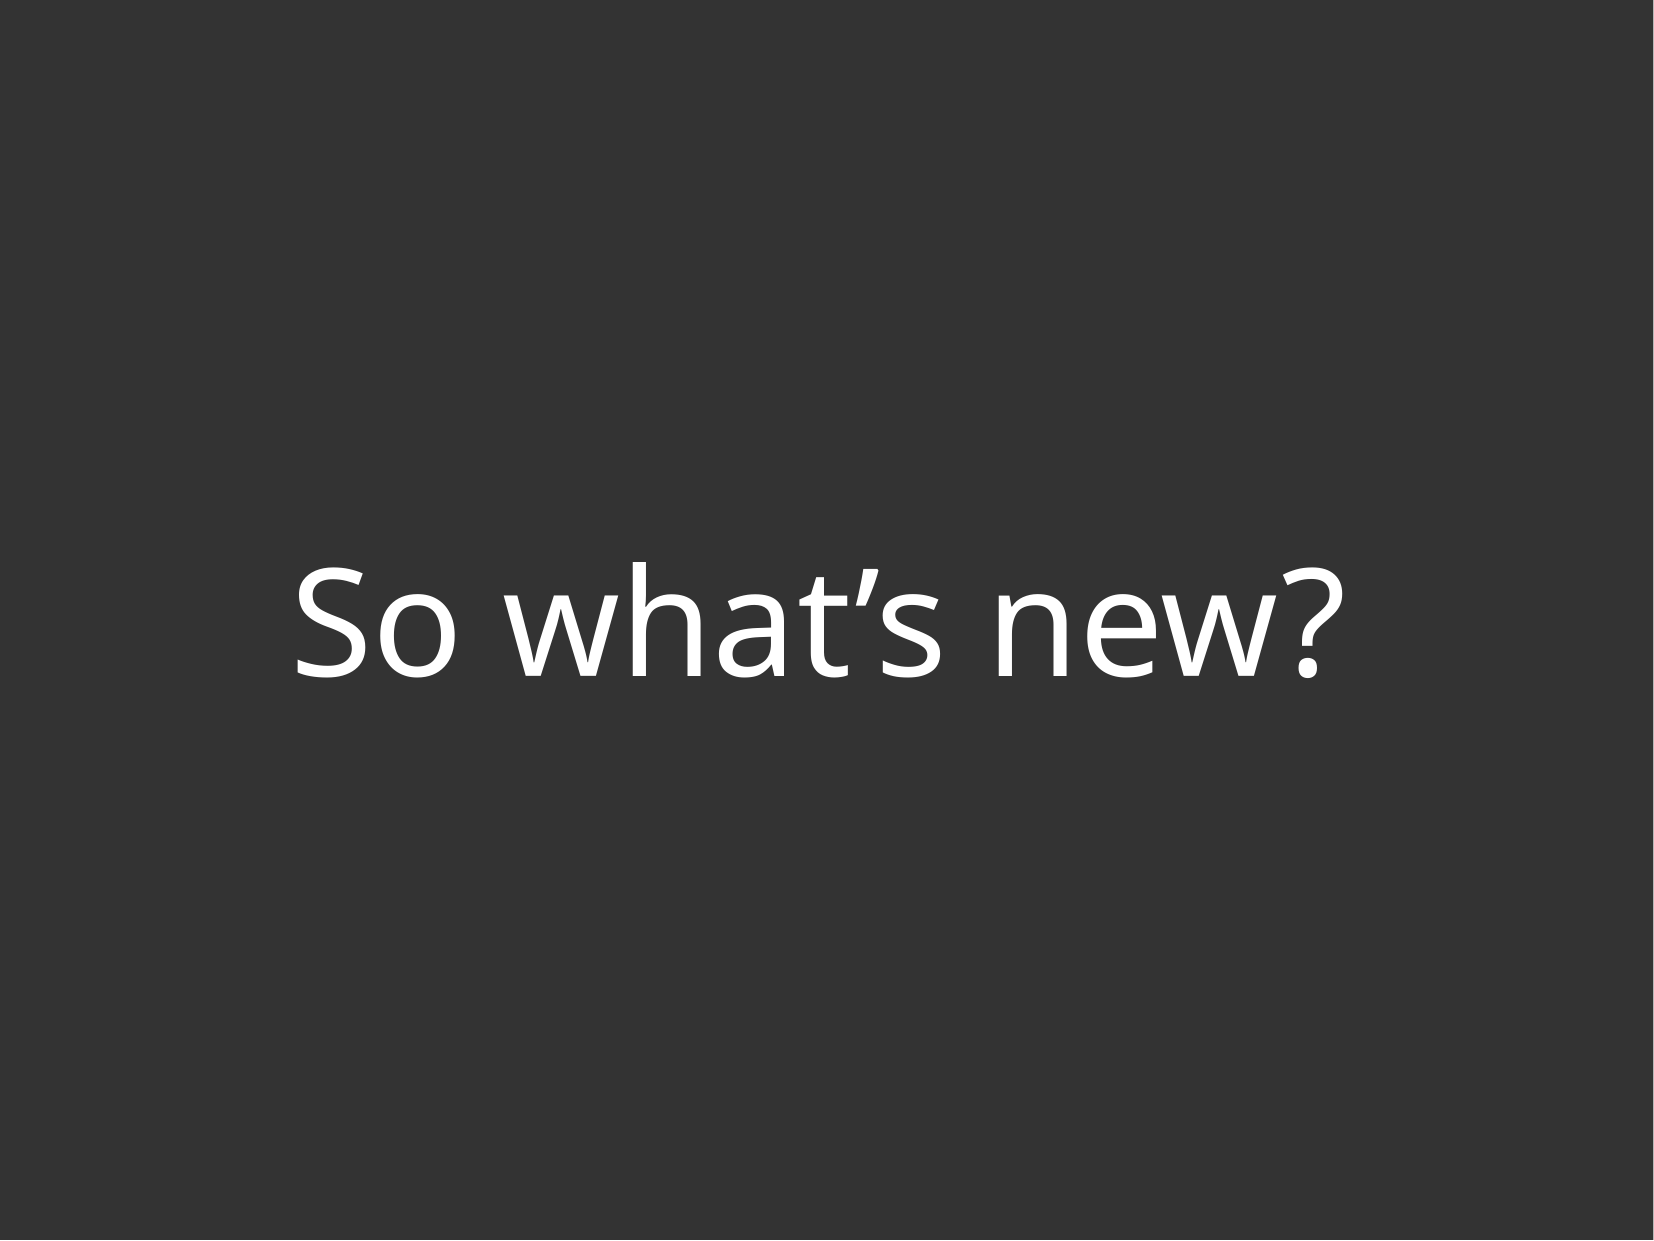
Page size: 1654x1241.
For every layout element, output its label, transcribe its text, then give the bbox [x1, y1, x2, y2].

title So what’s new? [74, 524, 1564, 713]
